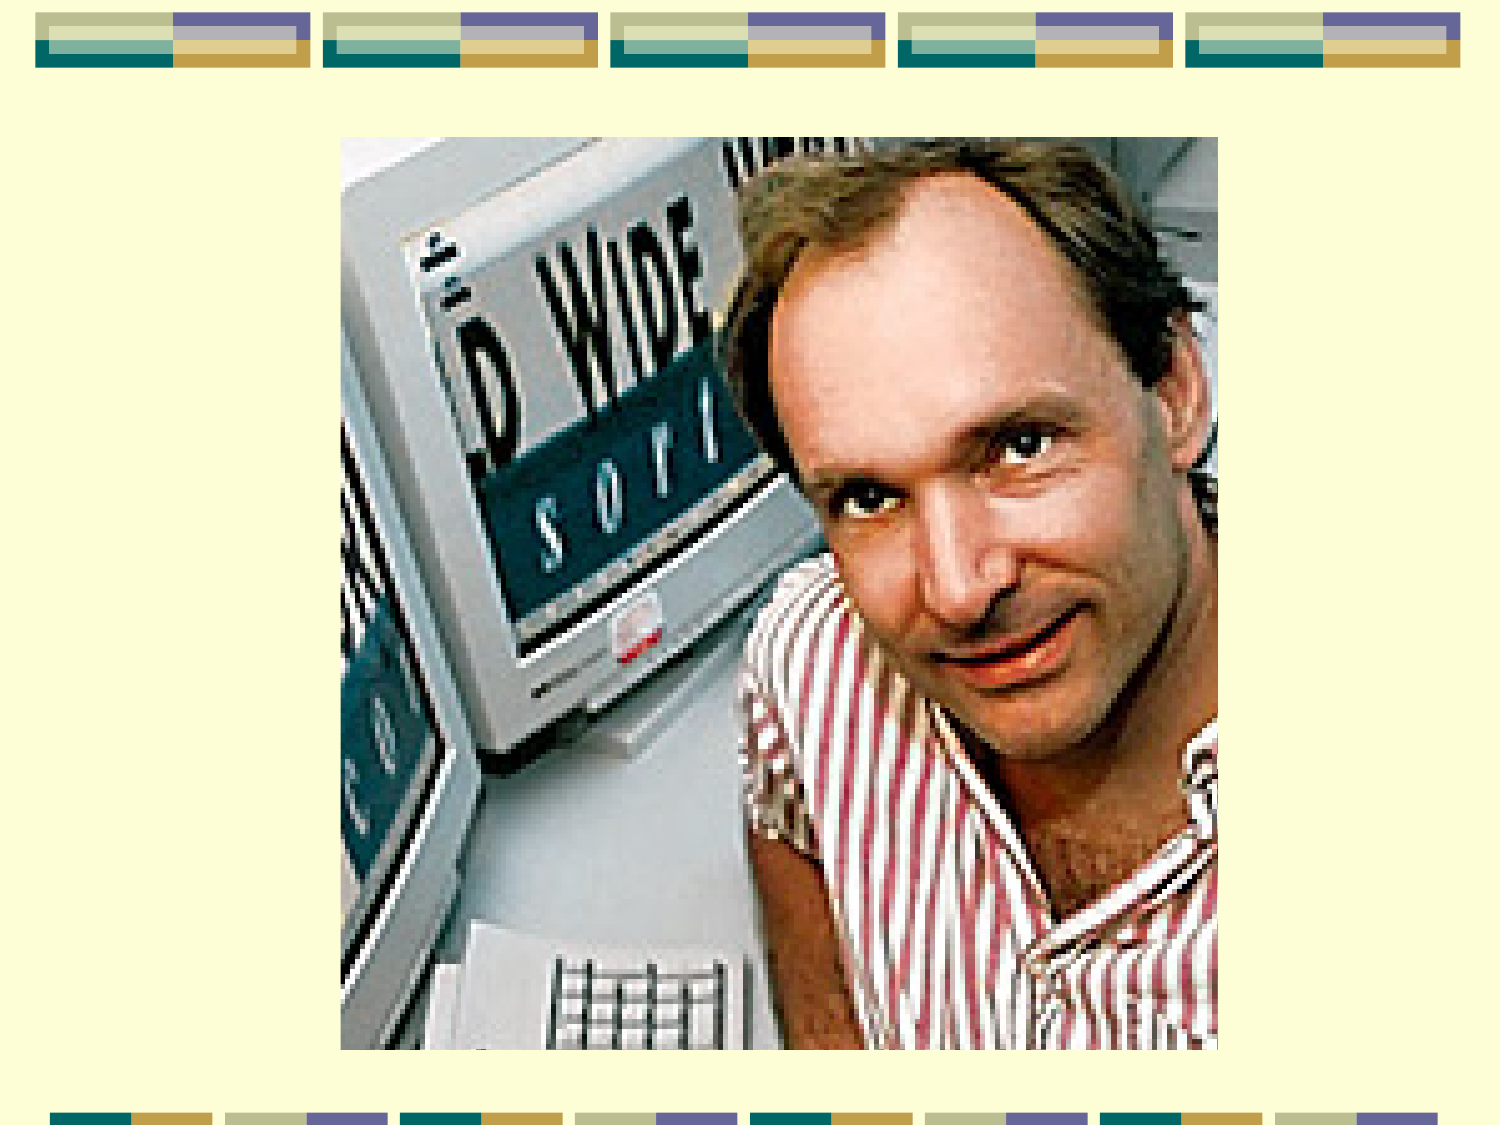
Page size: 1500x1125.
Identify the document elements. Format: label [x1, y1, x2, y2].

picture [340, 137, 1218, 1051]
